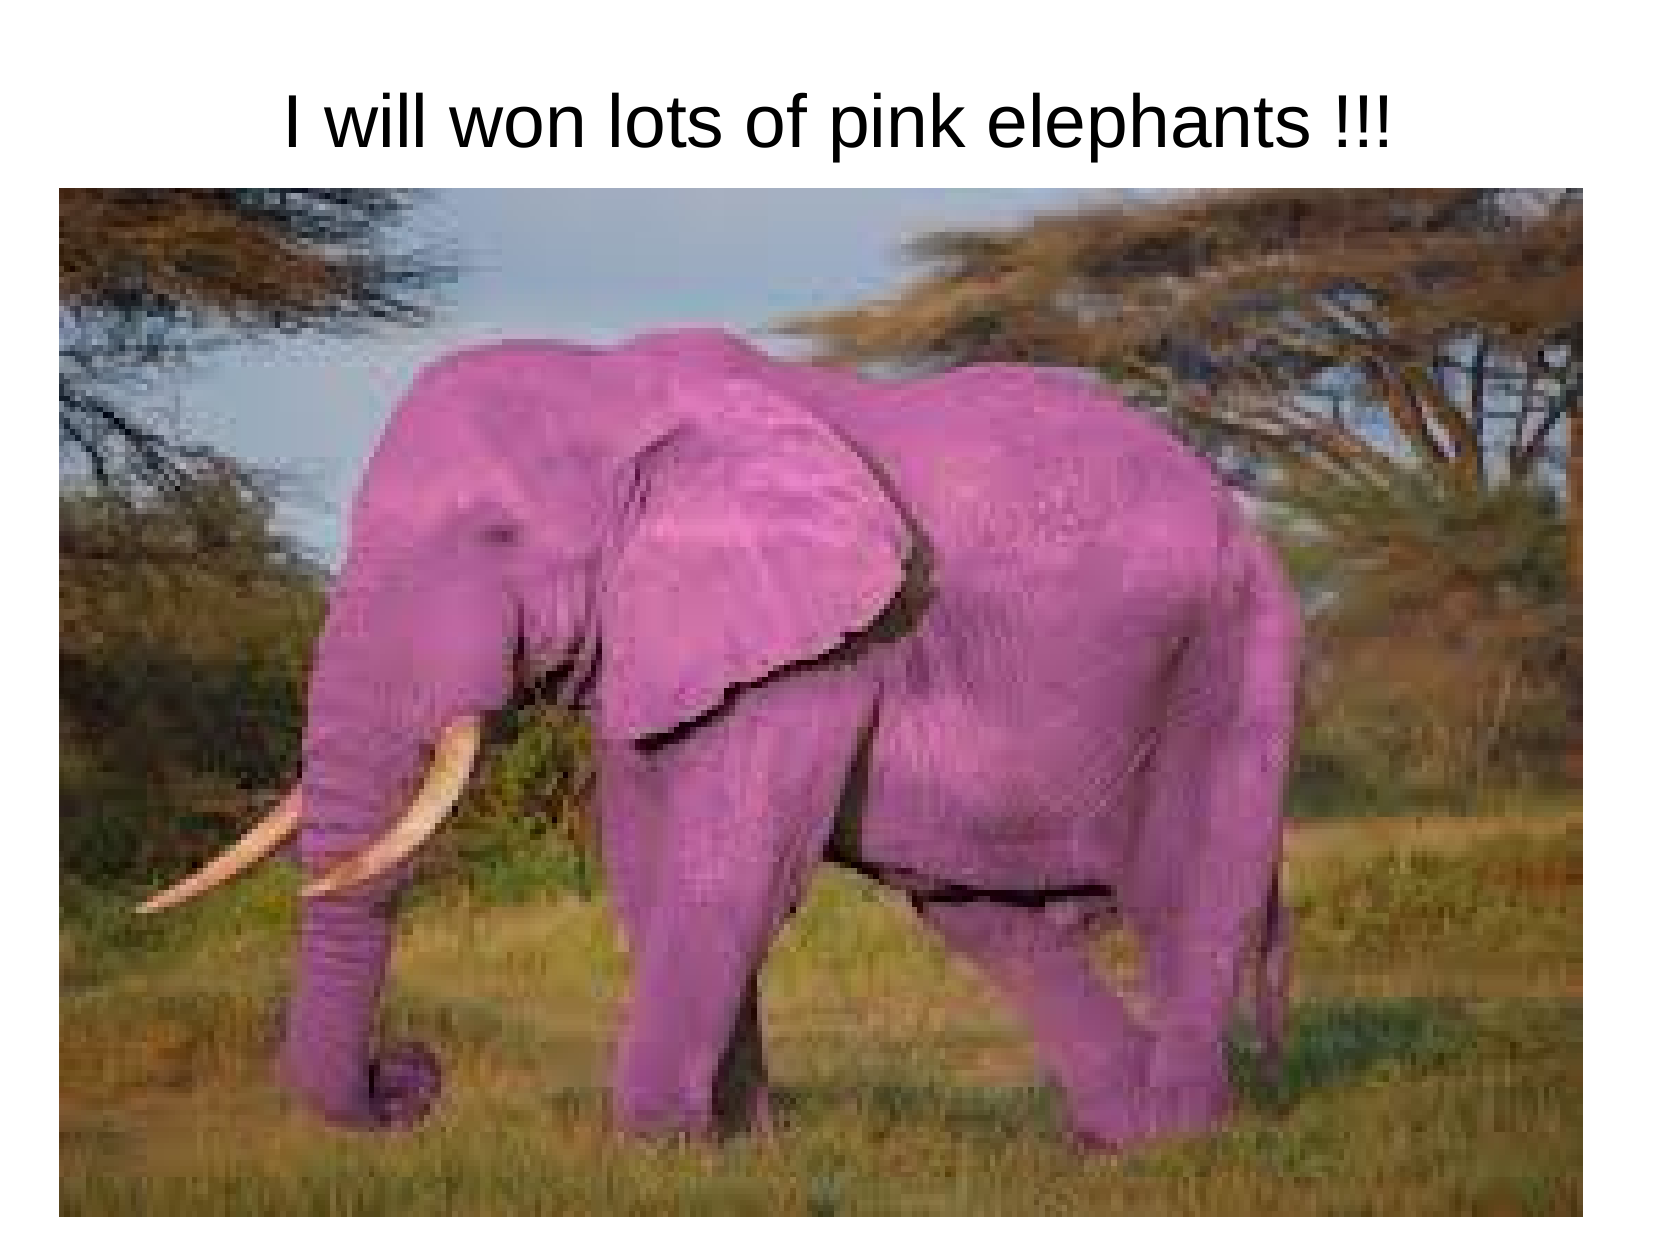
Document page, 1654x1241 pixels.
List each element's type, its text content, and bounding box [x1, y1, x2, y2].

title I will won lots of pink elephants !!! [118, 11, 1607, 219]
picture [59, 188, 1583, 1217]
